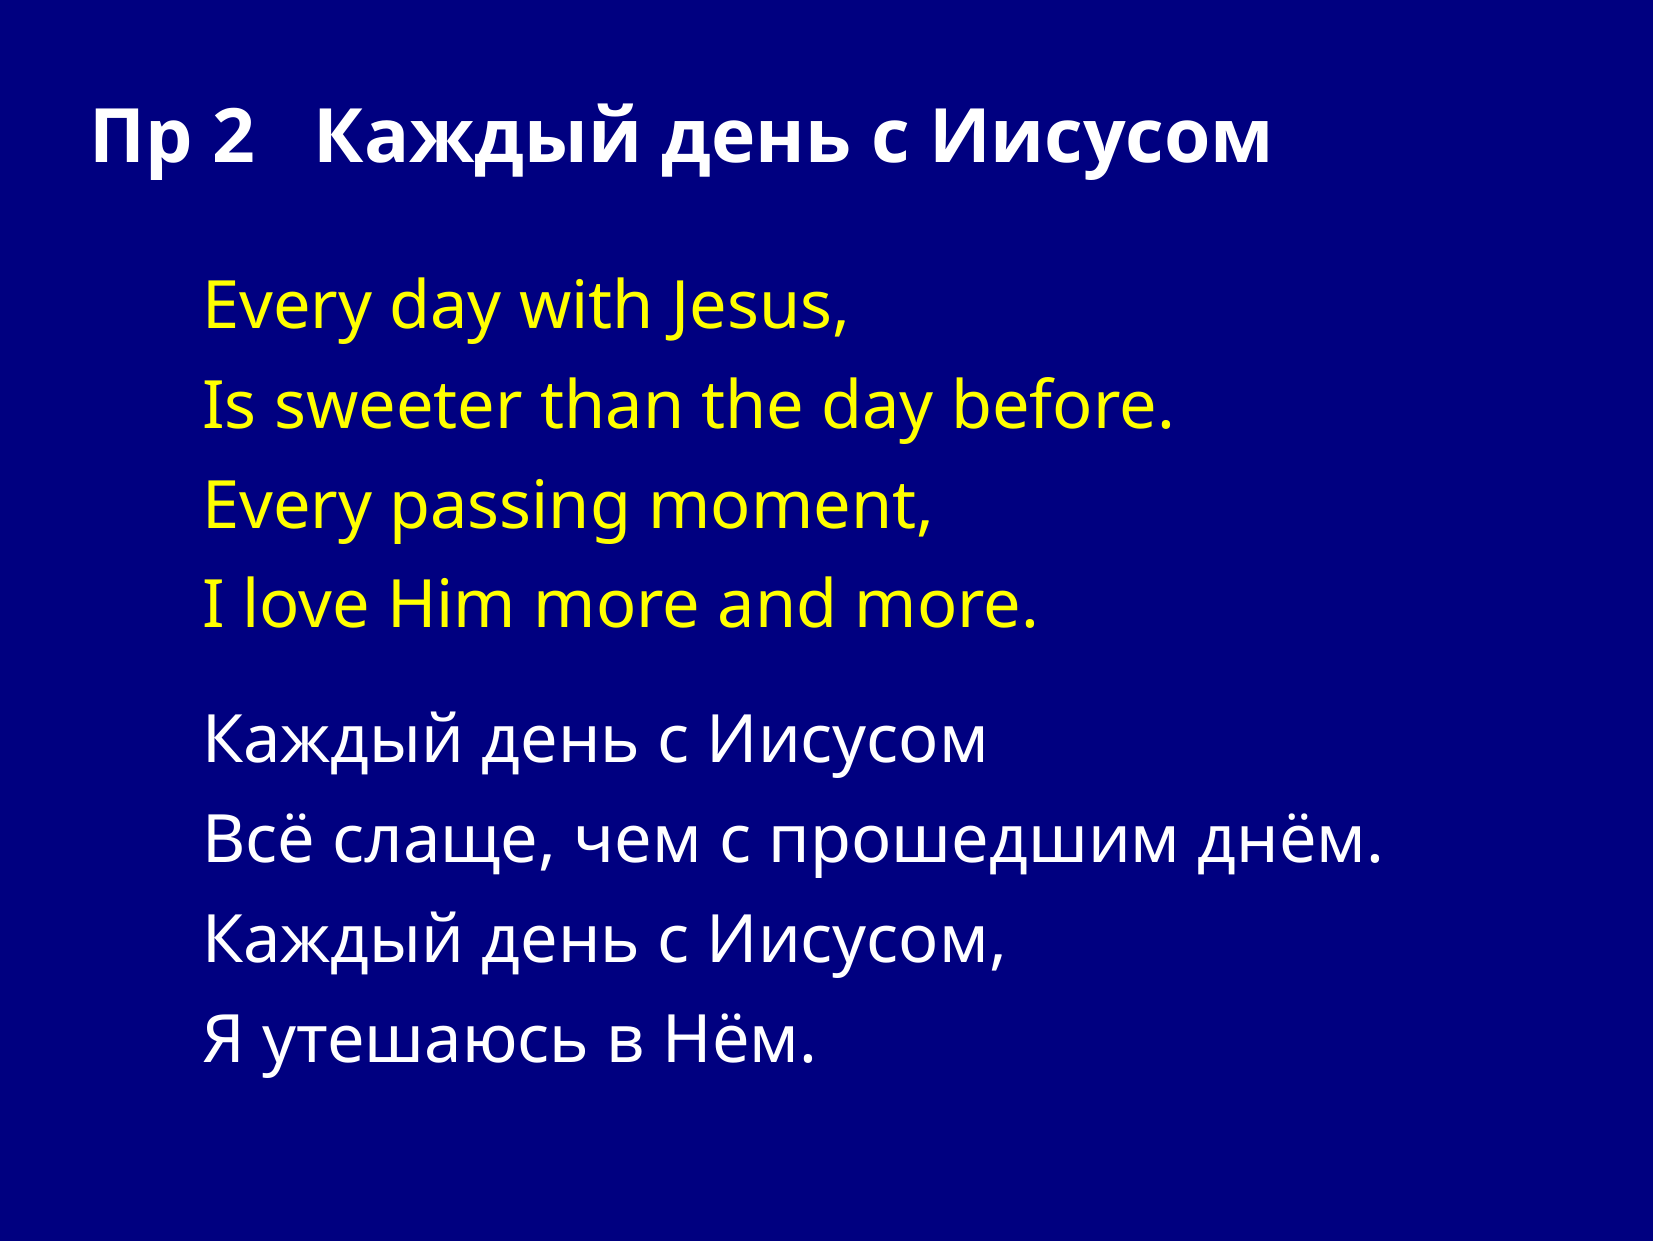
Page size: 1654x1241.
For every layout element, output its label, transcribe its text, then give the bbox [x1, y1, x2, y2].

text_box Пр 2 Каждый день с Иисусом [75, 75, 1576, 188]
text_box Каждый день с Иисусом Всё слаще, чем с прошедшим днём. Каждый день с Иисусом, Я утешаюсь в Нём. [75, 675, 1576, 1163]
text_box Every day with Jesus, Is sweeter than the day before. Every passing moment, I love Him more and more. [75, 188, 1576, 638]
